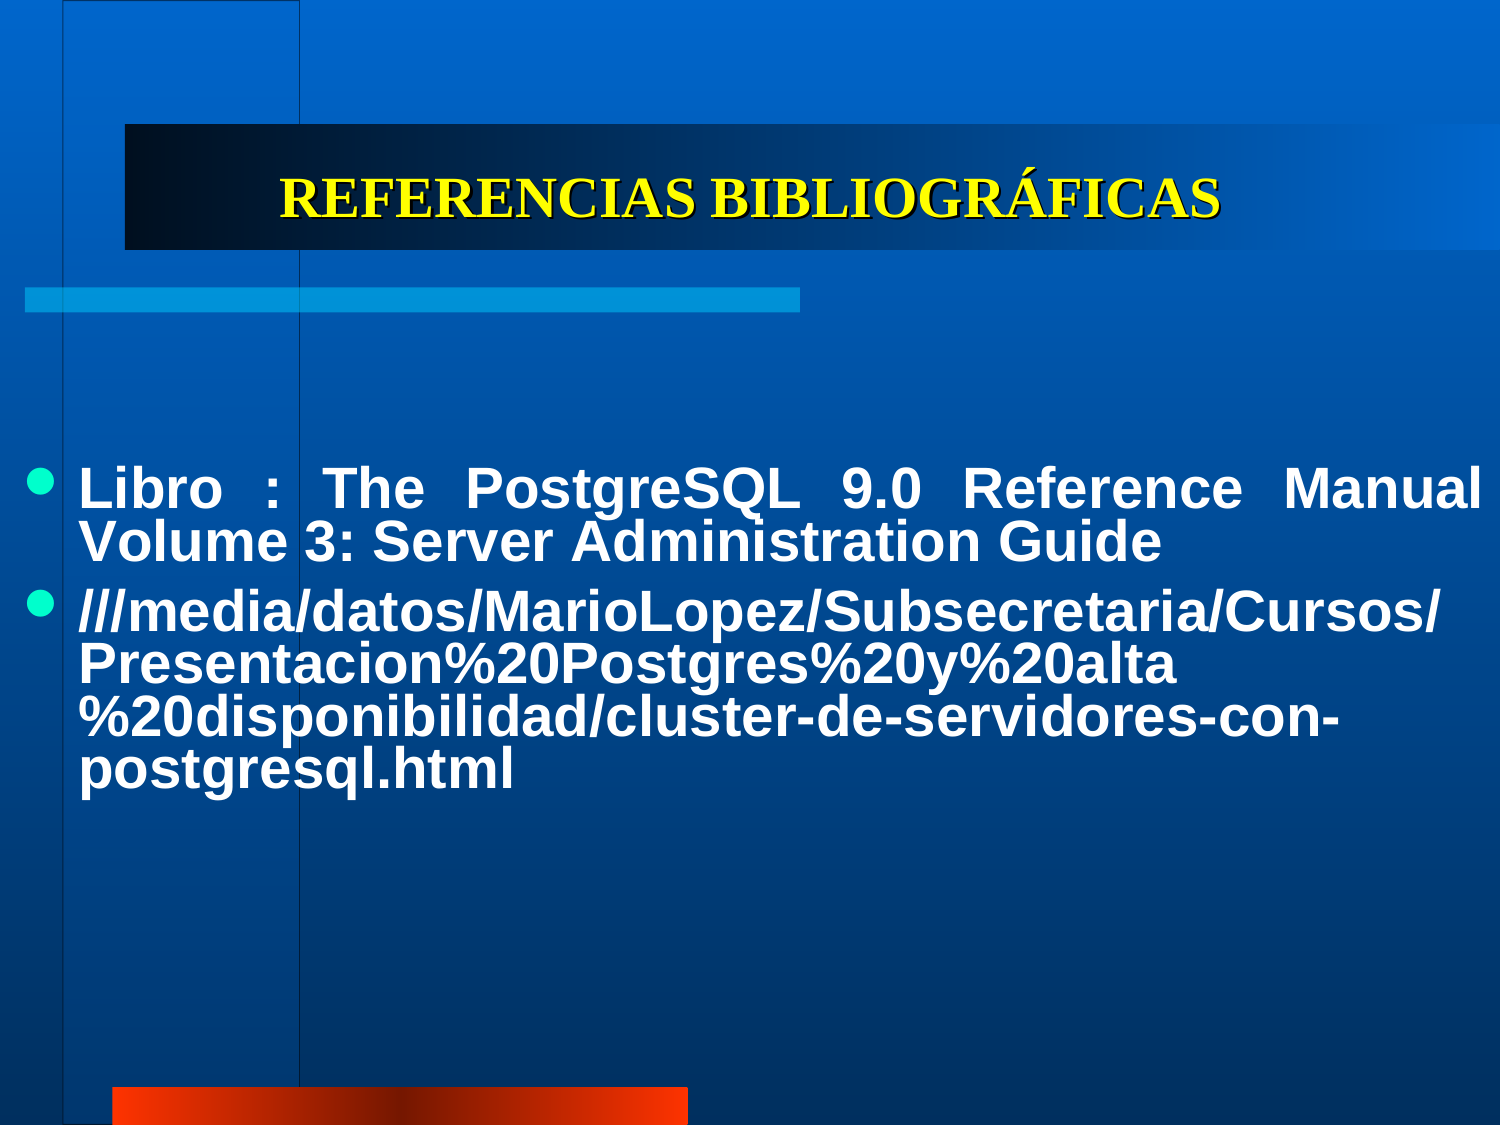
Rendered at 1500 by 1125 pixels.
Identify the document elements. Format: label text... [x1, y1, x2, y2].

list Libro : The PostgreSQL 9.0 Reference Manual Volume 3: Server Administration Guide ///media/datos/MarioLopez/Subsecretaria/Cursos/Presentacion%20Postgres%20y%20alta%20disponibilidad/cluster-de-servidores-con-postgresql.html [23, 324, 1486, 1094]
title REFERENCIAS BIBLIOGRÁFICAS [113, 88, 1388, 309]
